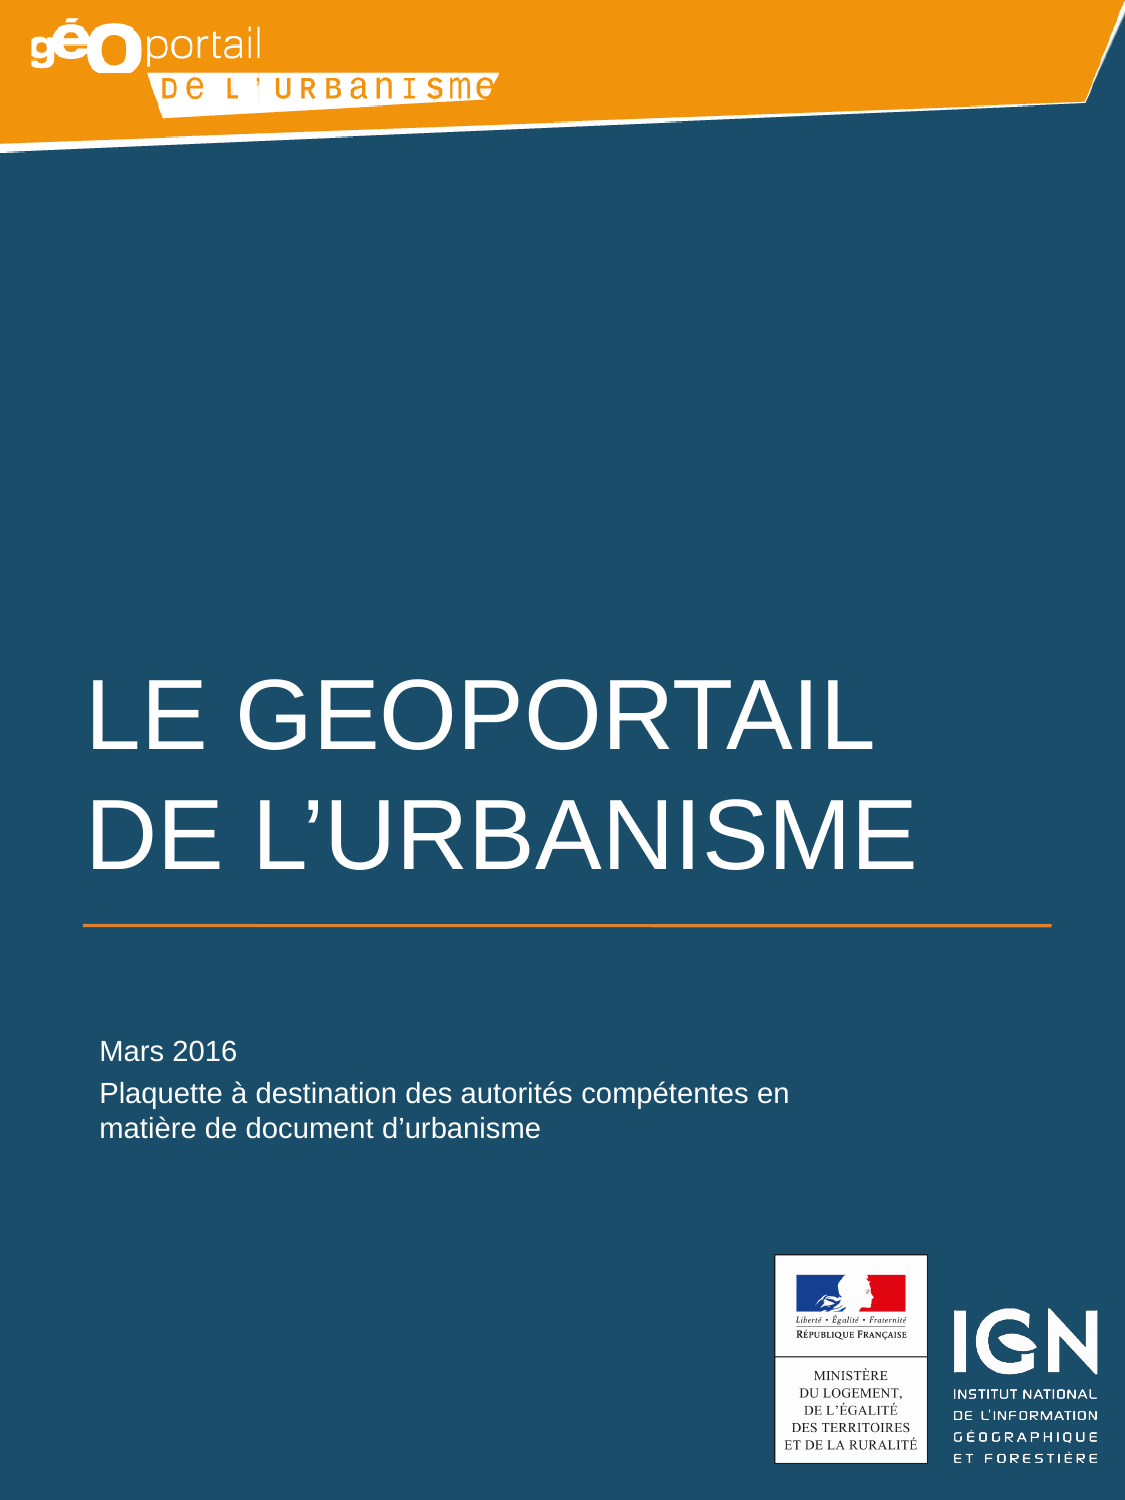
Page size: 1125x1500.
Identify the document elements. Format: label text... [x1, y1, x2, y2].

picture [391, 1224, 928, 1500]
title LE GEOPORTAIL DE L’URBANISME [70, 475, 1037, 897]
picture [929, 1286, 1122, 1487]
subtitle Mars 2016 Plaquette à destination des autorités compétentes en matière de document d’urbanisme [84, 1024, 872, 1269]
picture [0, 0, 1125, 153]
